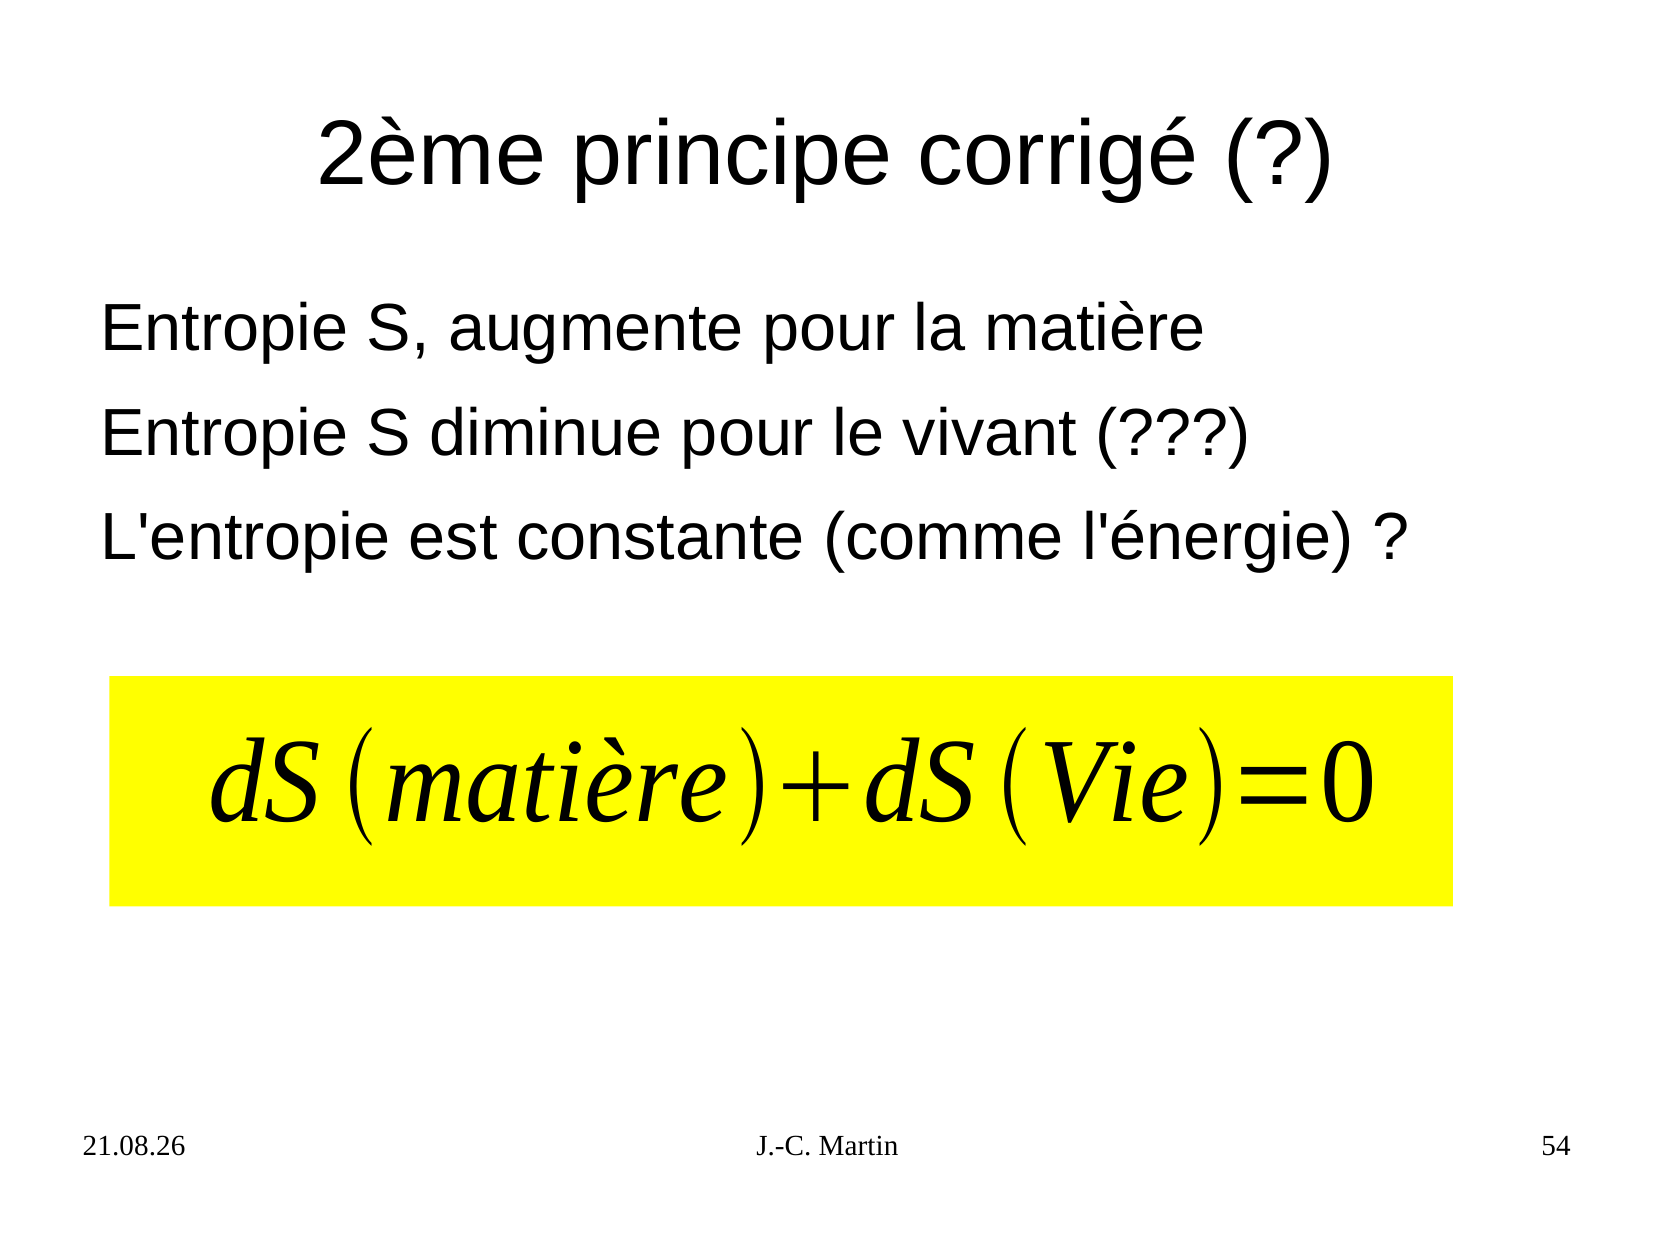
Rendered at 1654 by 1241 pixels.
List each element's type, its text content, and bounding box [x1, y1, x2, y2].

list Entropie S, augmente pour la matière Entropie S diminue pour le vivant (???) L'entropie est constante (comme l'énergie) ? [82, 290, 1571, 1109]
title 2ème principe corrigé (?) [82, 49, 1571, 257]
chart [180, 716, 1403, 854]
